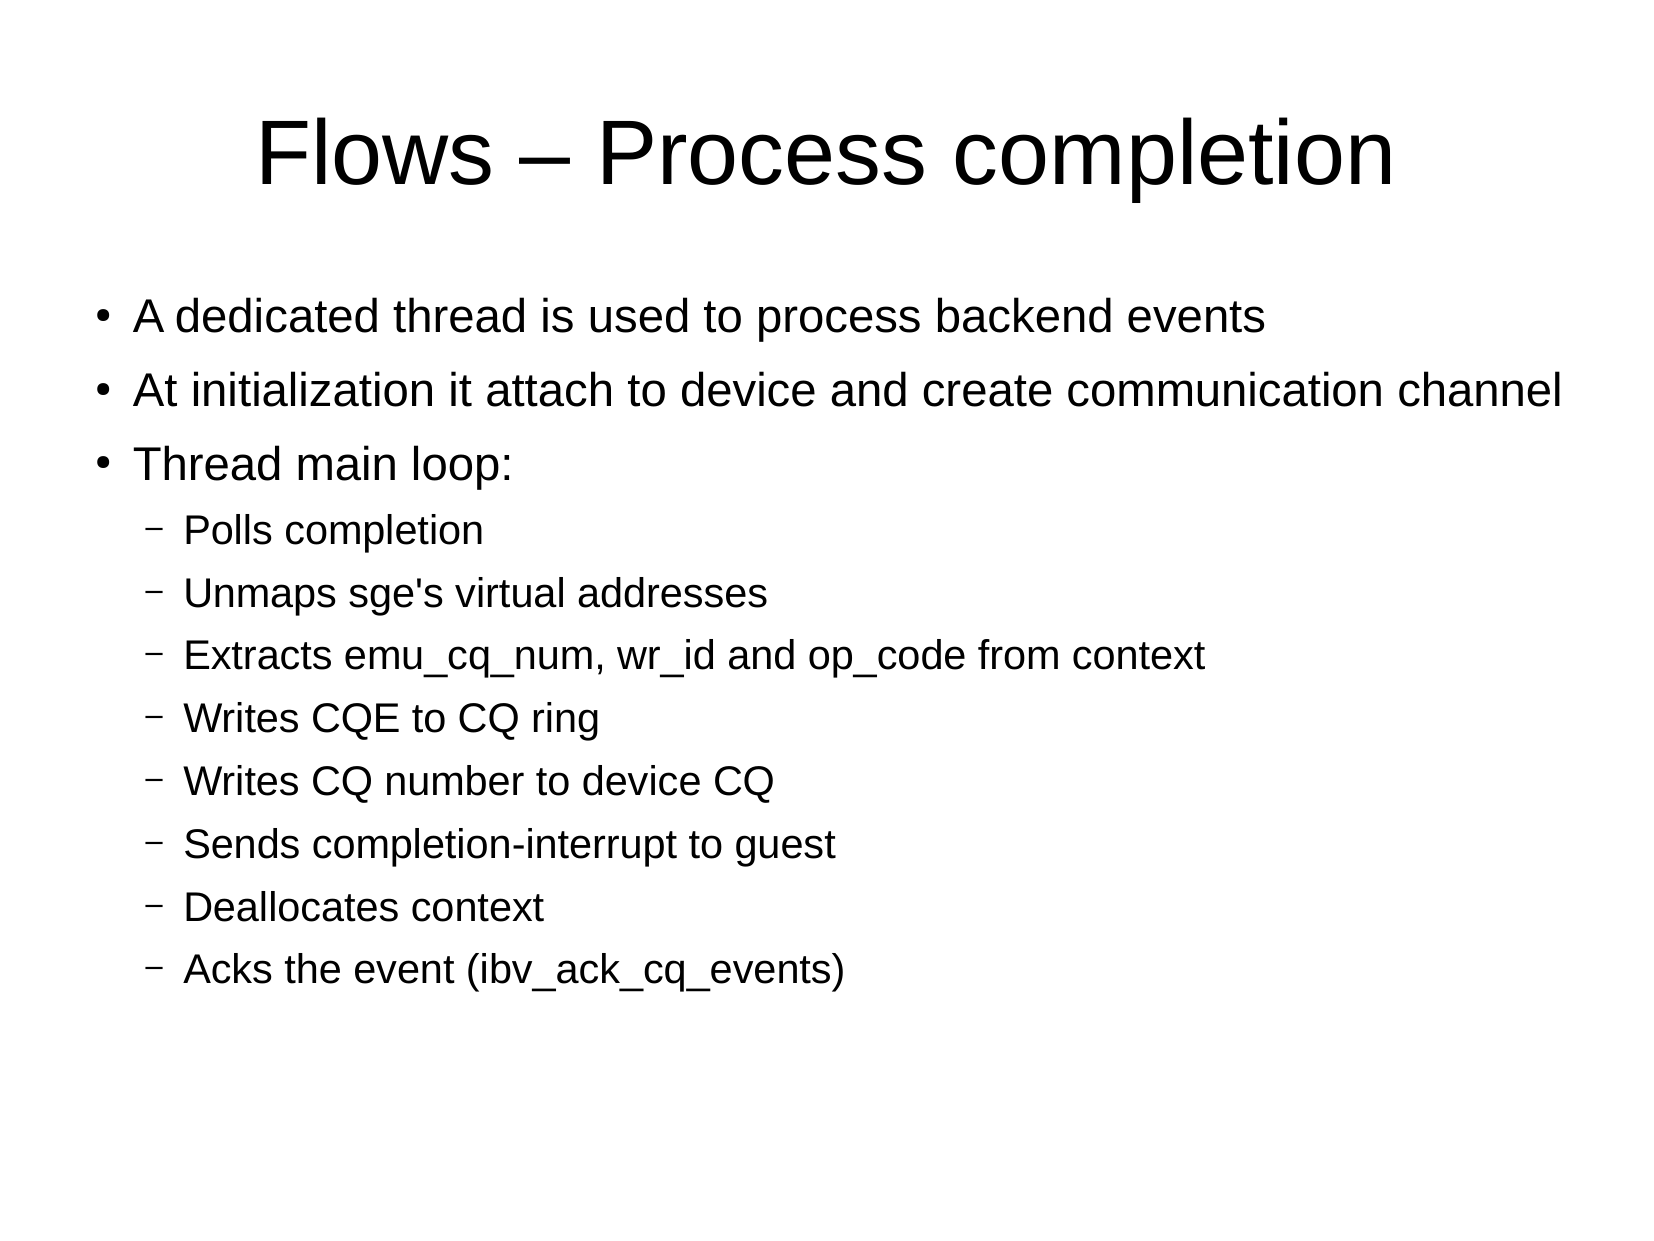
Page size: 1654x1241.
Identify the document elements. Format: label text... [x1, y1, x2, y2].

list A dedicated thread is used to process backend events At initialization it attach to device and create communication channel Thread main loop: Polls completion Unmaps sge's virtual addresses Extracts emu_cq_num, wr_id and op_code from context Writes CQE to CQ ring Writes CQ number to device CQ Sends completion-interrupt to guest Deallocates context Acks the event (ibv_ack_cq_events) [82, 290, 1571, 1010]
title Flows – Process completion [82, 49, 1571, 257]
